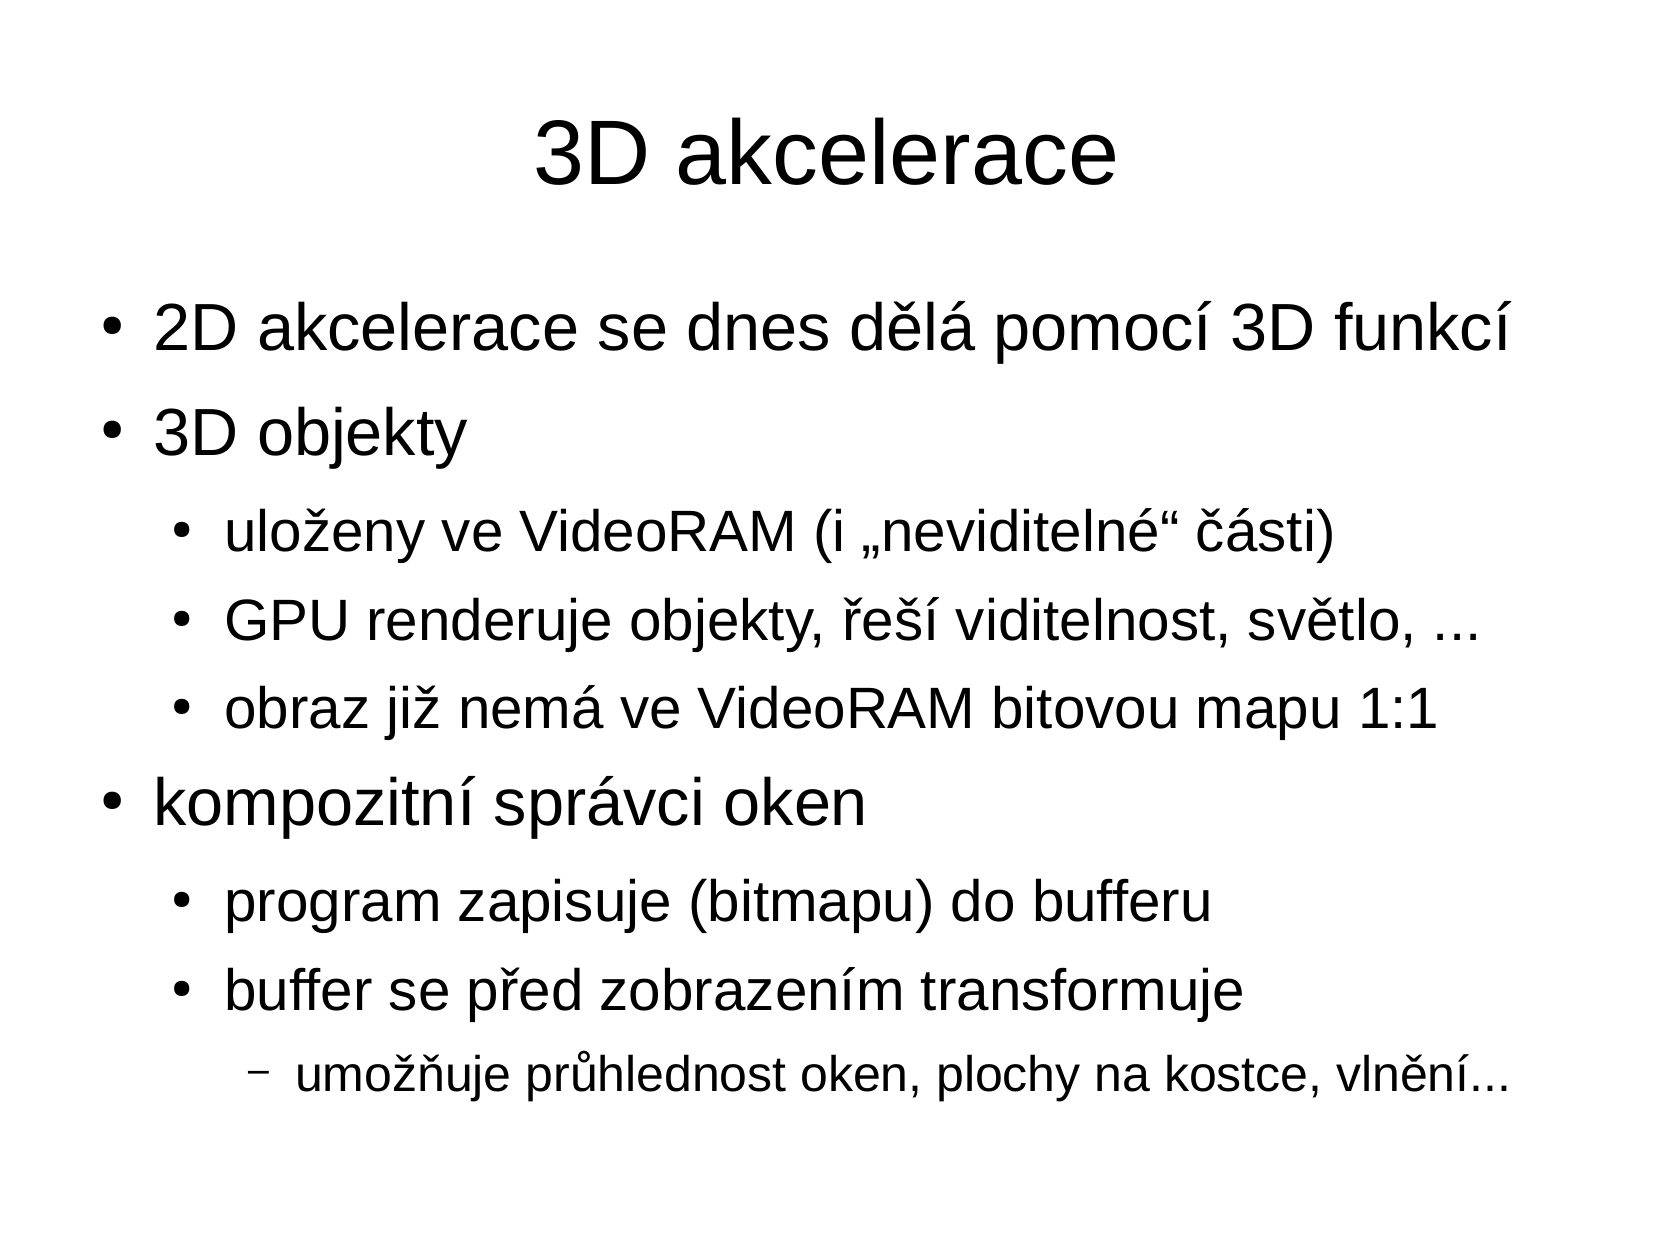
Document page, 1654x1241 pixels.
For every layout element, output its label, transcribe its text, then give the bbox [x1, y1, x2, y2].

list 2D akcelerace se dnes dělá pomocí 3D funkcí 3D objekty uloženy ve VideoRAM (i „neviditelné“ části) GPU renderuje objekty, řeší viditelnost, světlo, ... obraz již nemá ve VideoRAM bitovou mapu 1:1 kompozitní správci oken program zapisuje (bitmapu) do bufferu buffer se před zobrazením transformuje umožňuje průhlednost oken, plochy na kostce, vlnění... [82, 290, 1571, 1101]
title 3D akcelerace [82, 56, 1571, 250]
